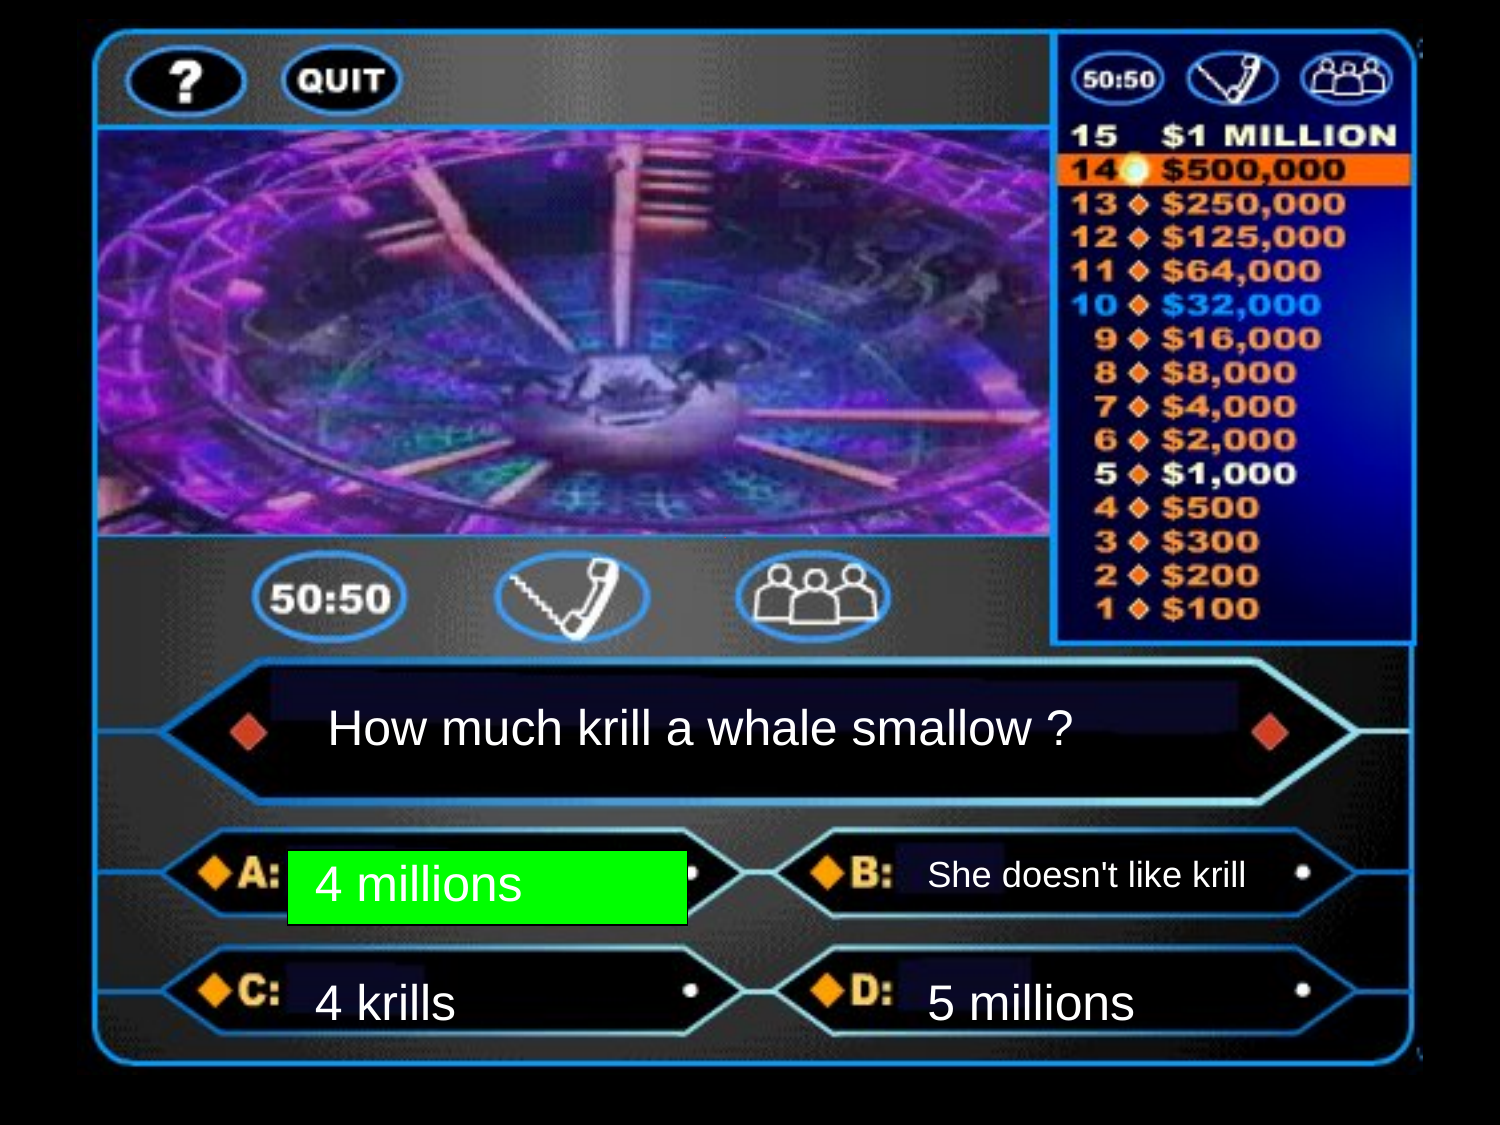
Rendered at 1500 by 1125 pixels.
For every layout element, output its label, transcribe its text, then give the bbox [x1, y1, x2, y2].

text_box 4 millions [299, 843, 651, 920]
text_box How much krill a whale smallow ? [312, 687, 1225, 763]
text_box She doesn't like krill [912, 843, 1263, 903]
text_box 5 millions [912, 962, 1263, 1038]
text_box 4 krills [299, 962, 651, 1038]
picture [77, 19, 1423, 1075]
text_box [287, 849, 688, 925]
